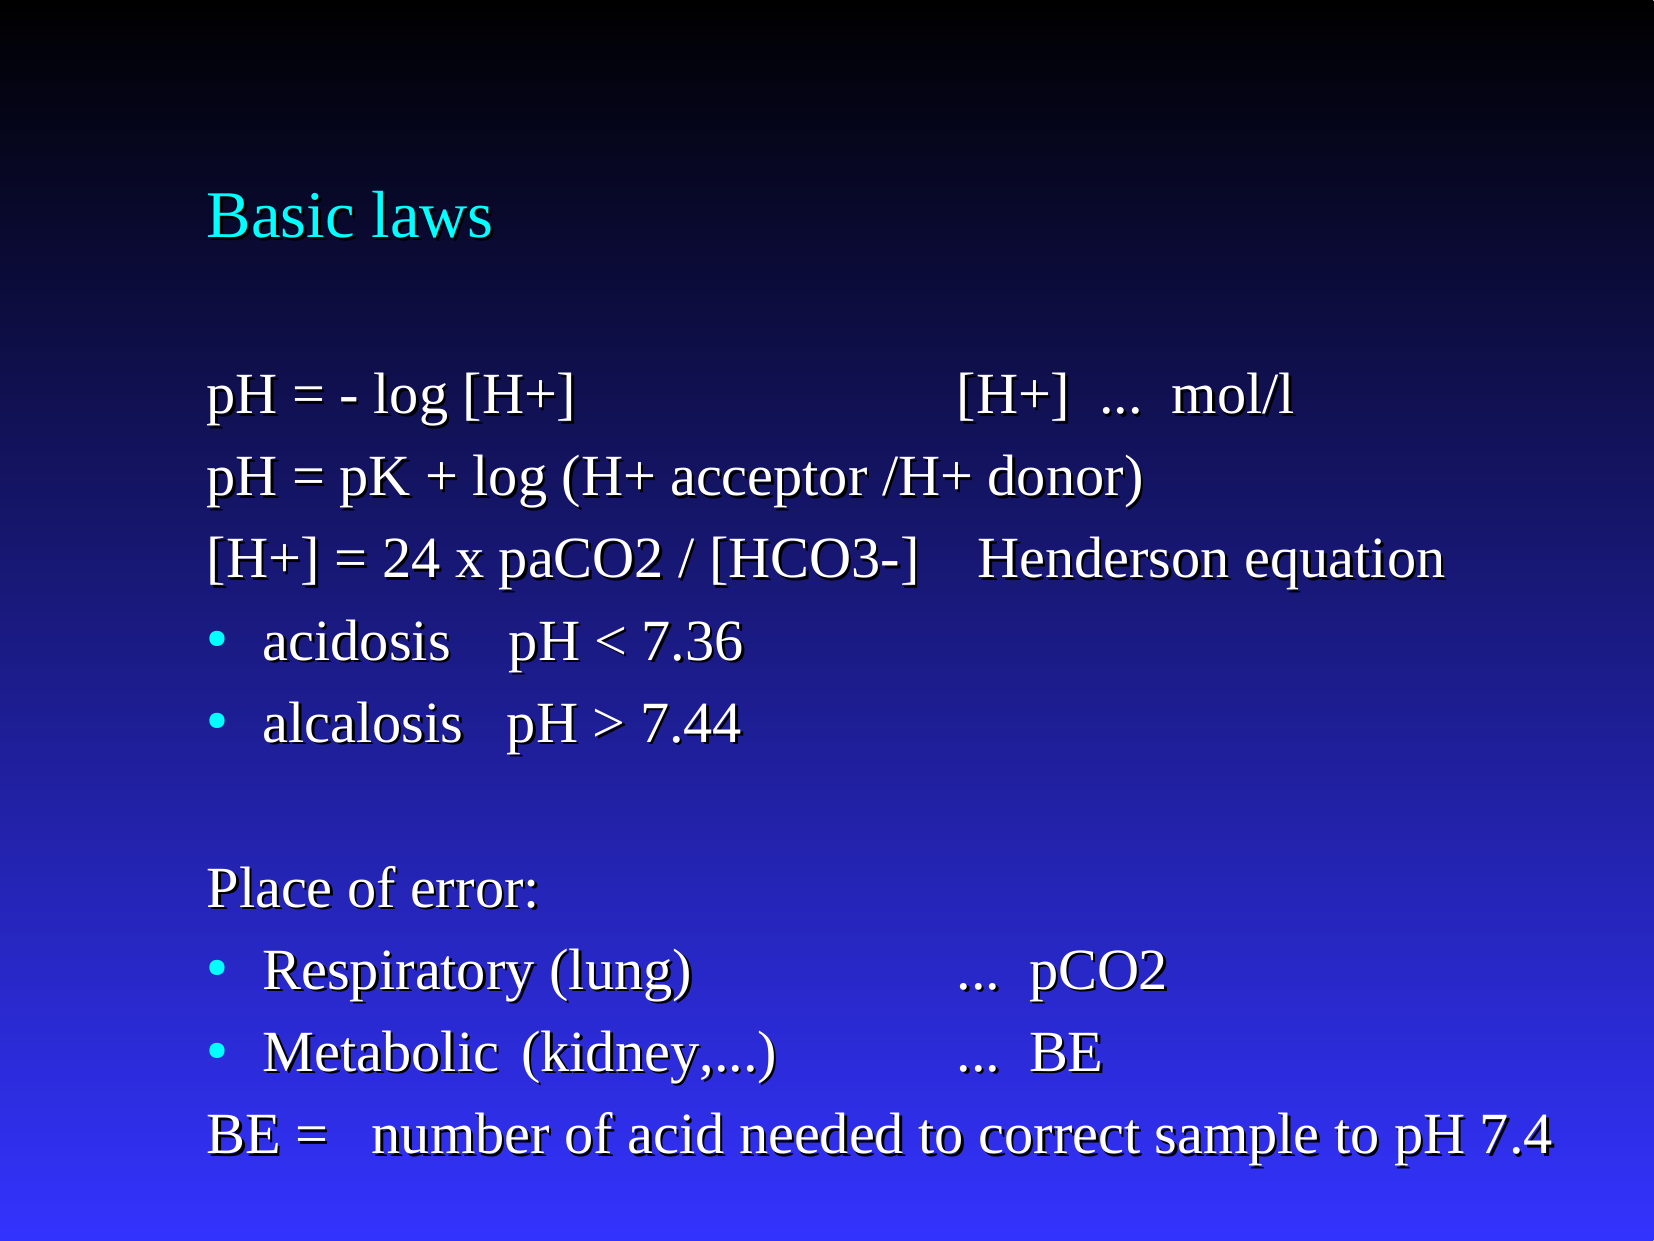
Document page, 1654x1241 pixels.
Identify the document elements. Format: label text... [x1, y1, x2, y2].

title Basic laws [206, 110, 1613, 317]
list pH = - log [H+] [H+] ... mol/l pH = pK + log (H+ acceptor /H+ donor) [H+] = 24 x paCO2 / [HCO3-] Henderson equation acidosis pH < 7.36 alcalosis pH > 7.44 Place of error: Respiratory (lung) ... pCO2 Metabolic (kidney,...) ... BE BE = number of acid needed to correct sample to pH 7.4 [206, 358, 1613, 1175]
